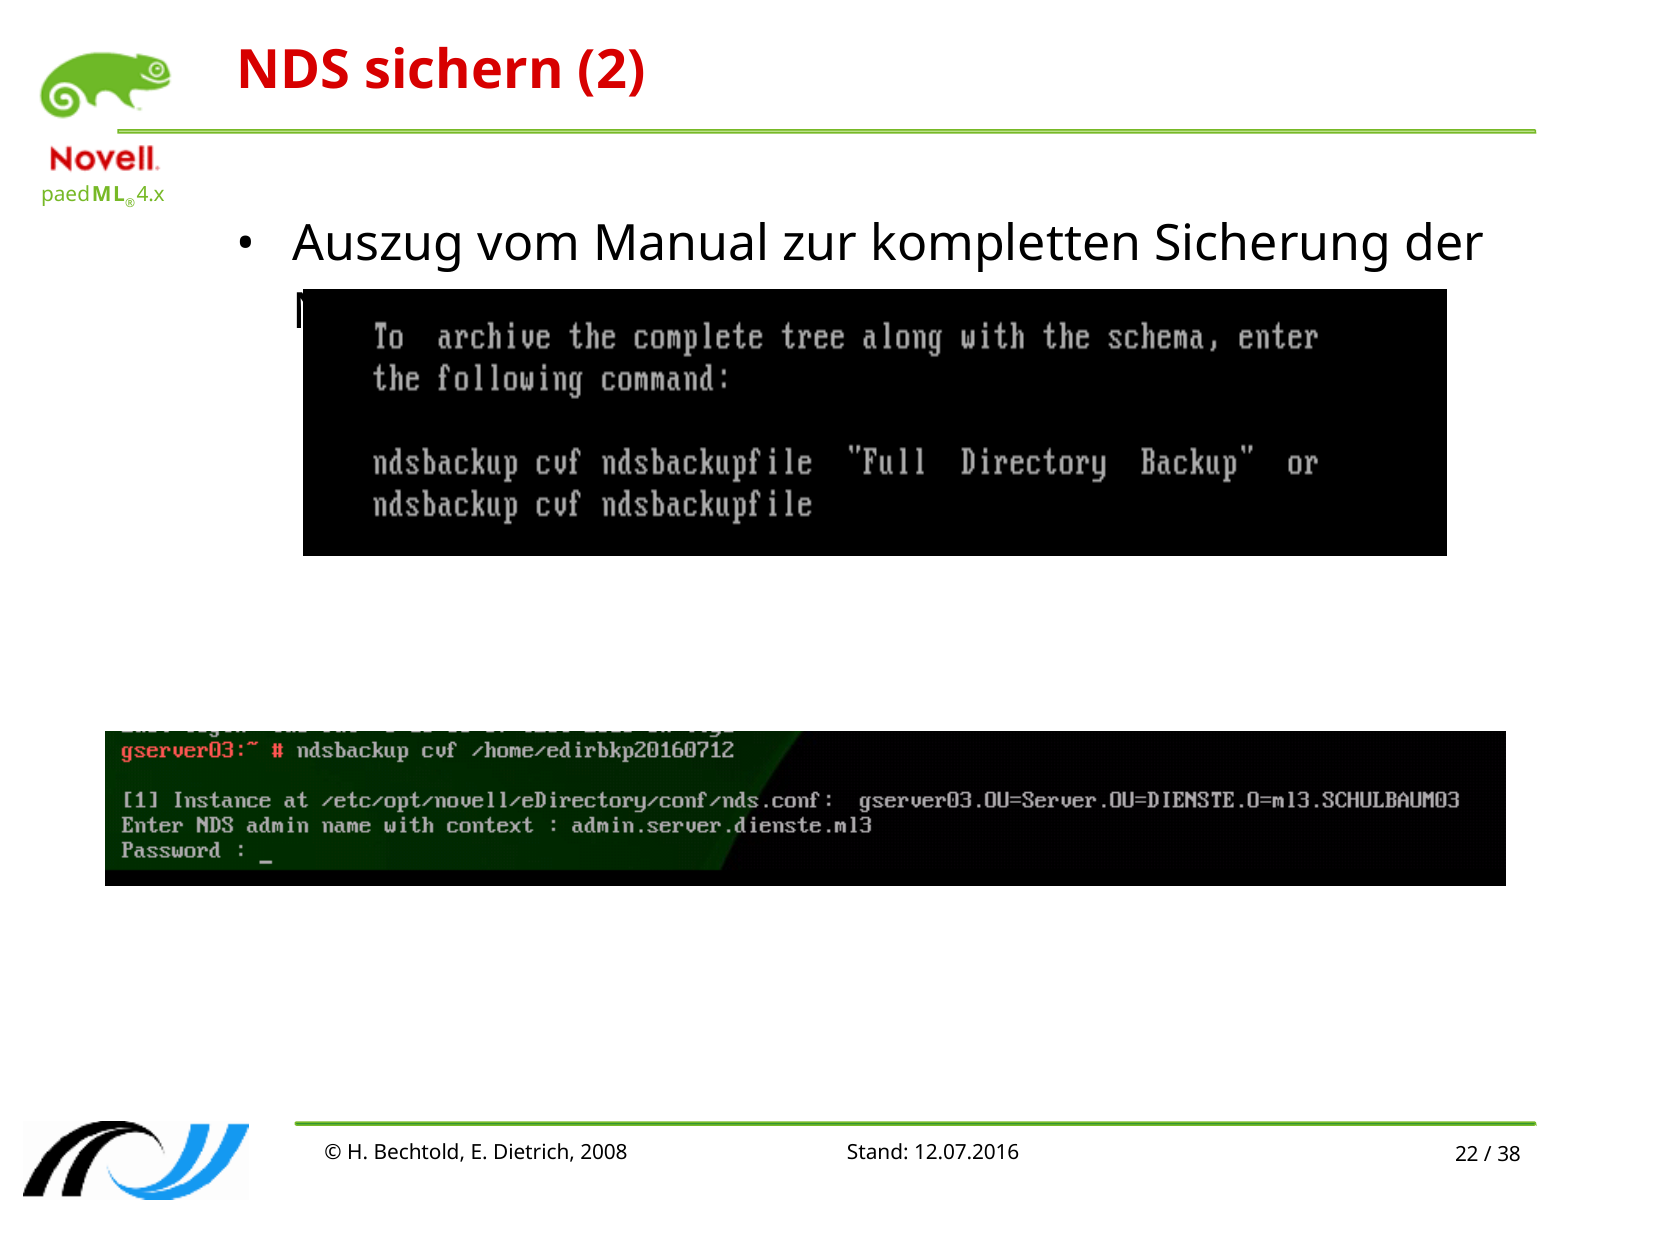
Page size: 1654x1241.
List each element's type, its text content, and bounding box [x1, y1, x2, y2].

picture [303, 289, 1447, 556]
title NDS sichern (2) [236, 17, 1536, 119]
picture [105, 731, 1506, 886]
picture [26, 35, 184, 193]
picture [23, 1121, 249, 1200]
list Auszug vom Manual zur kompletten Sicherung der NDS: Sicherung [236, 206, 1565, 1063]
